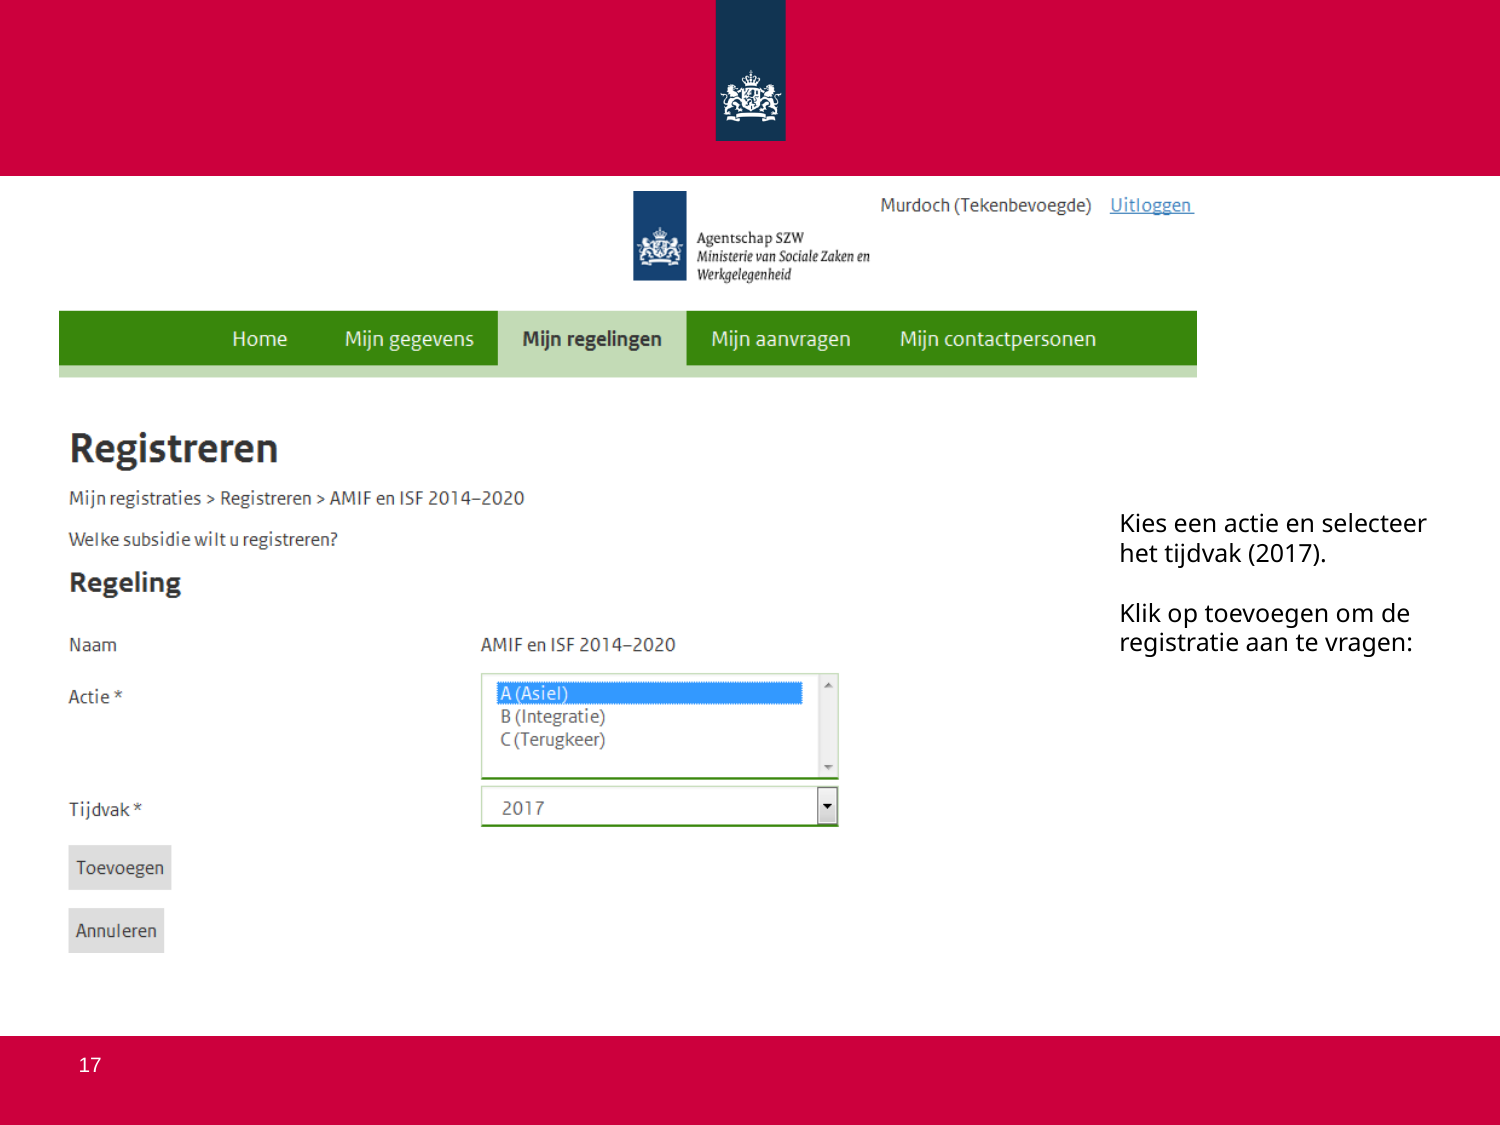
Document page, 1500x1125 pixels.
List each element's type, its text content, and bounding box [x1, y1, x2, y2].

text_box Kies een actie en selecteer het tijdvak (2017). Klik op toevoegen om de registratie aan te vragen: [1104, 500, 1461, 724]
picture [59, 191, 1197, 953]
text_box [63, 1043, 181, 1104]
